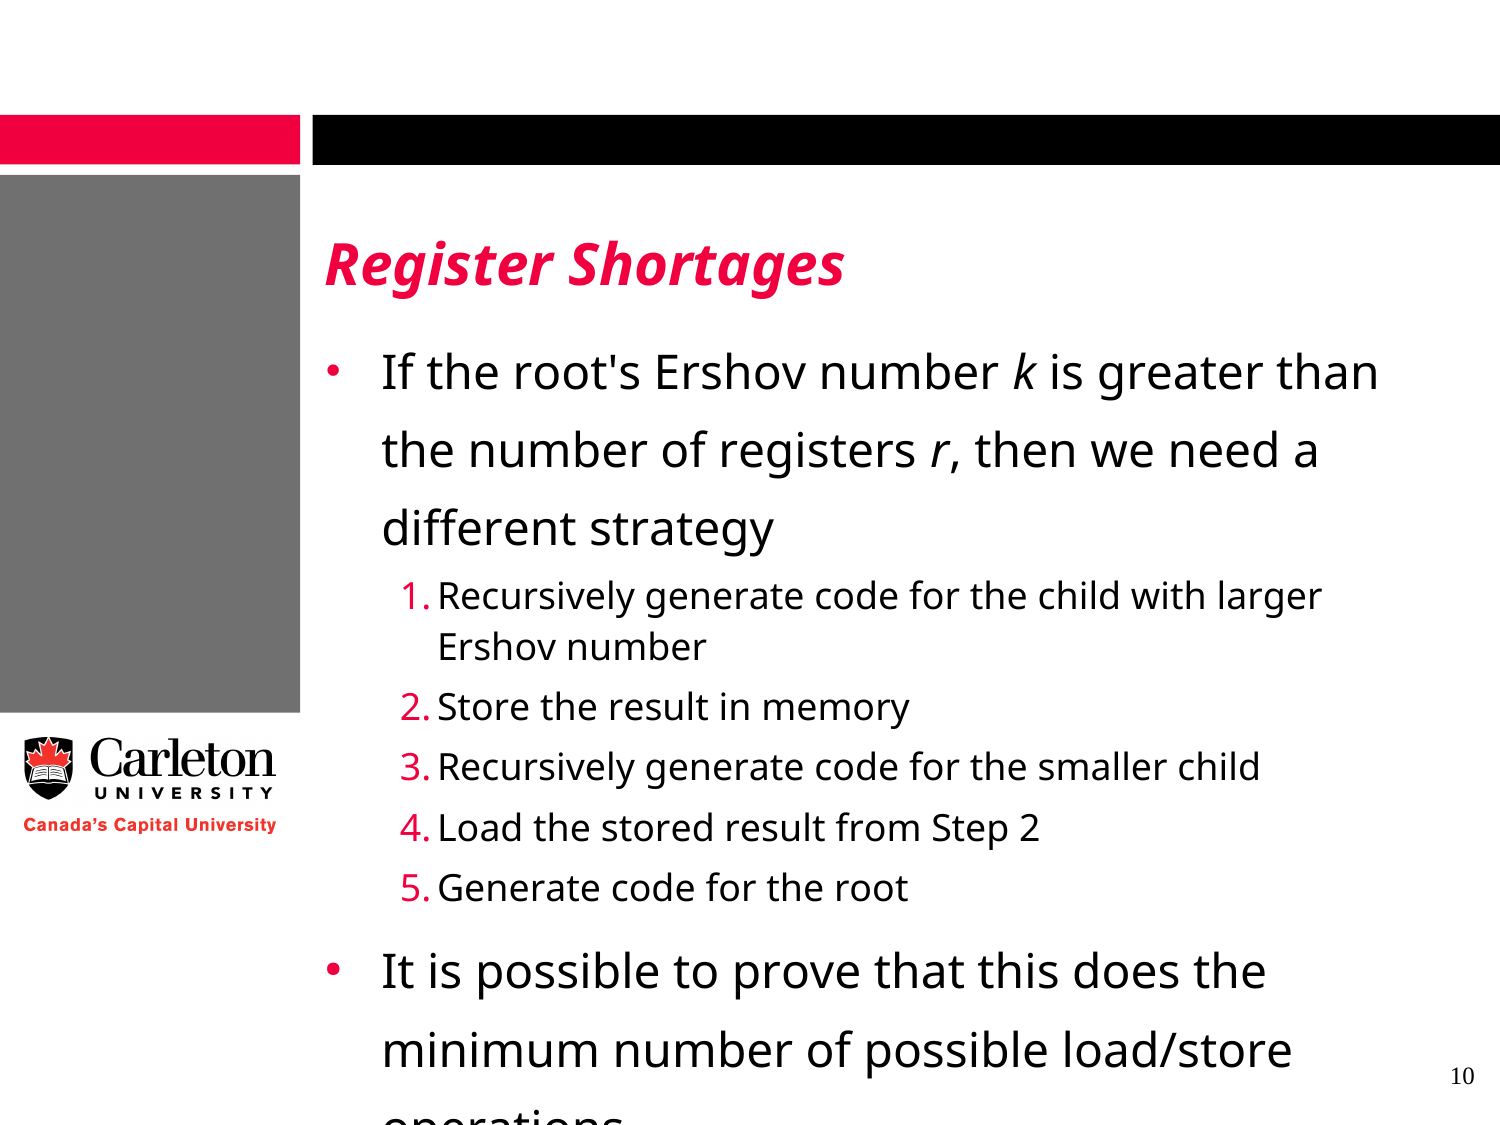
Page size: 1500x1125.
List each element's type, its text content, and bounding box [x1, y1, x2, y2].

list If the root's Ershov number k is greater than the number of registers r, then we need a different strategy Recursively generate code for the child with larger Ershov number Store the result in memory Recursively generate code for the smaller child Load the stored result from Step 2 Generate code for the root It is possible to prove that this does the minimum number of possible load/store operations [324, 324, 1450, 1036]
picture [24, 737, 276, 834]
title Register Shortages [324, 187, 1450, 324]
